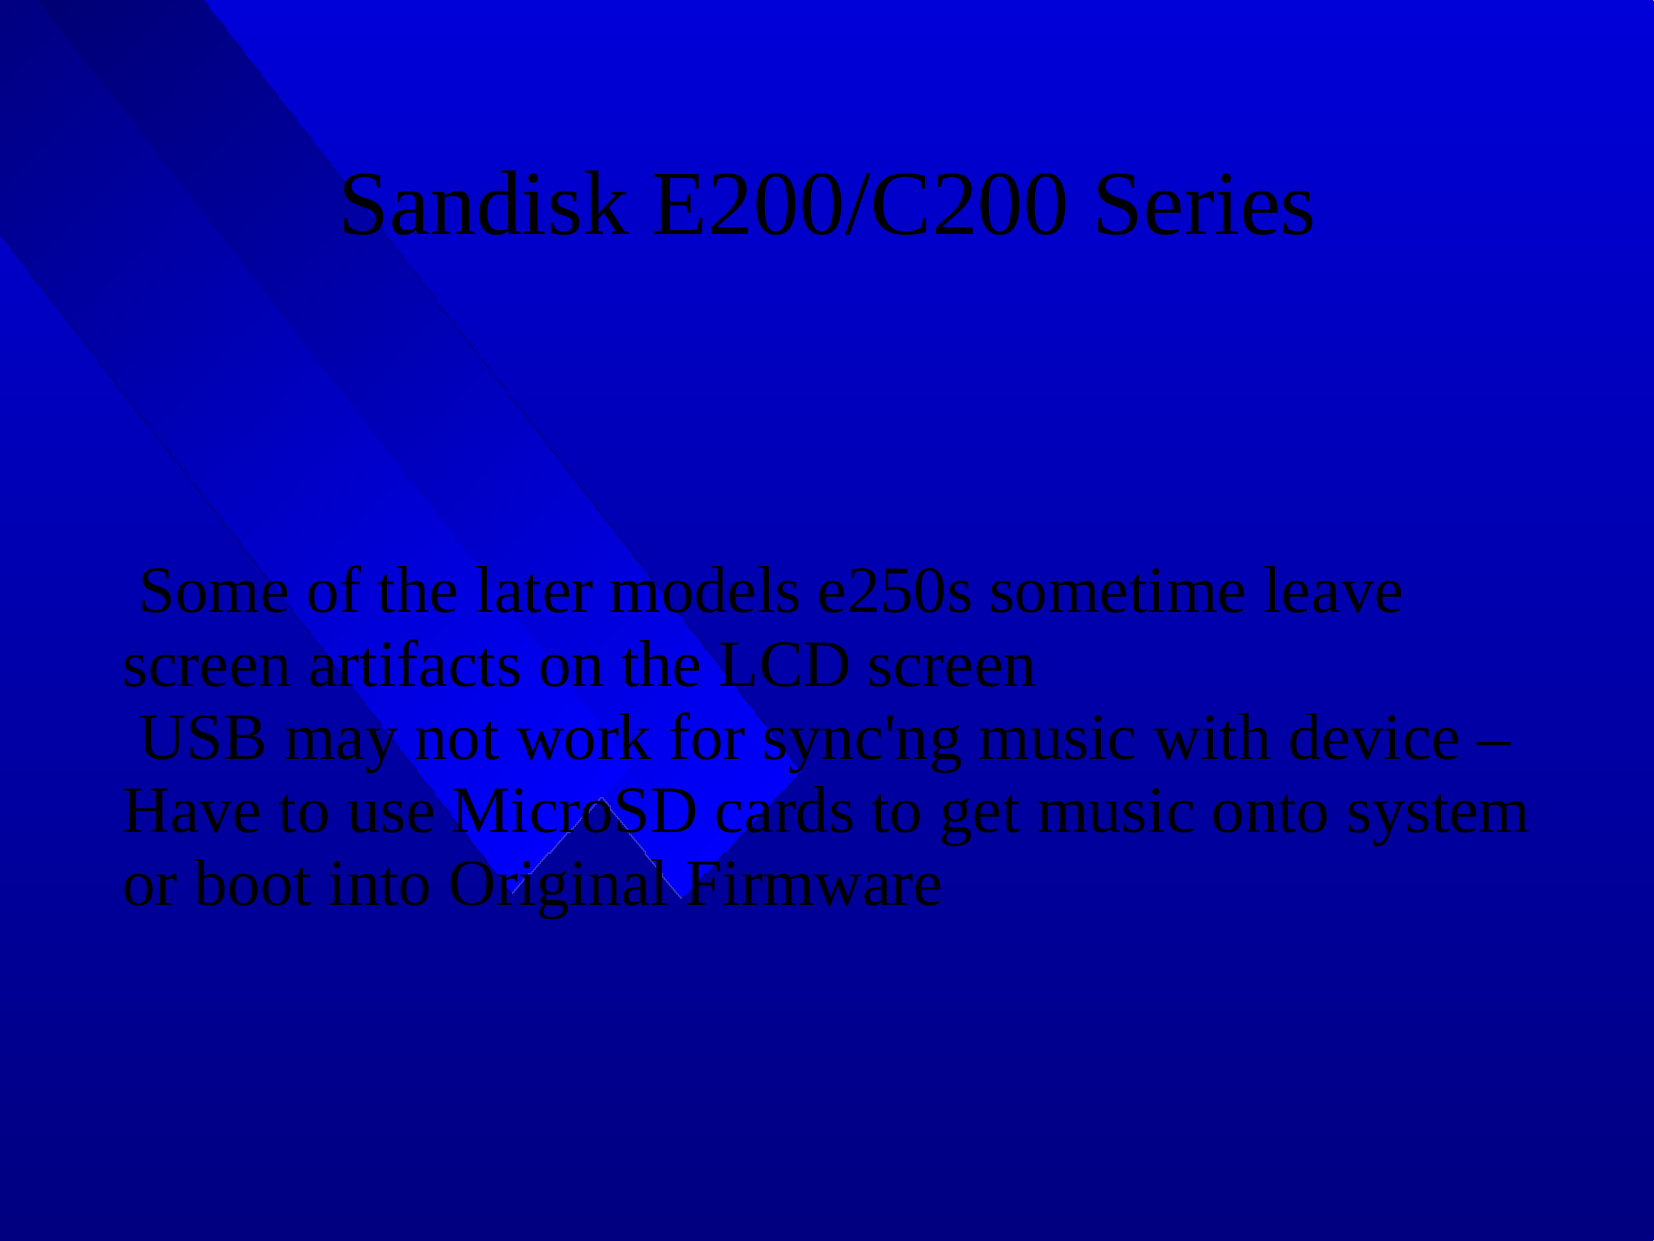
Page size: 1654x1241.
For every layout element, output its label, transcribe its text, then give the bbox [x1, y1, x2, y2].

title Sandisk E200/C200 Series [122, 99, 1535, 307]
subtitle Some of the later models e250s sometime leave screen artifacts on the LCD screen USB may not work for sync'ng music with device – Have to use MicroSD cards to get music onto system or boot into Original Firmware [122, 346, 1535, 1128]
